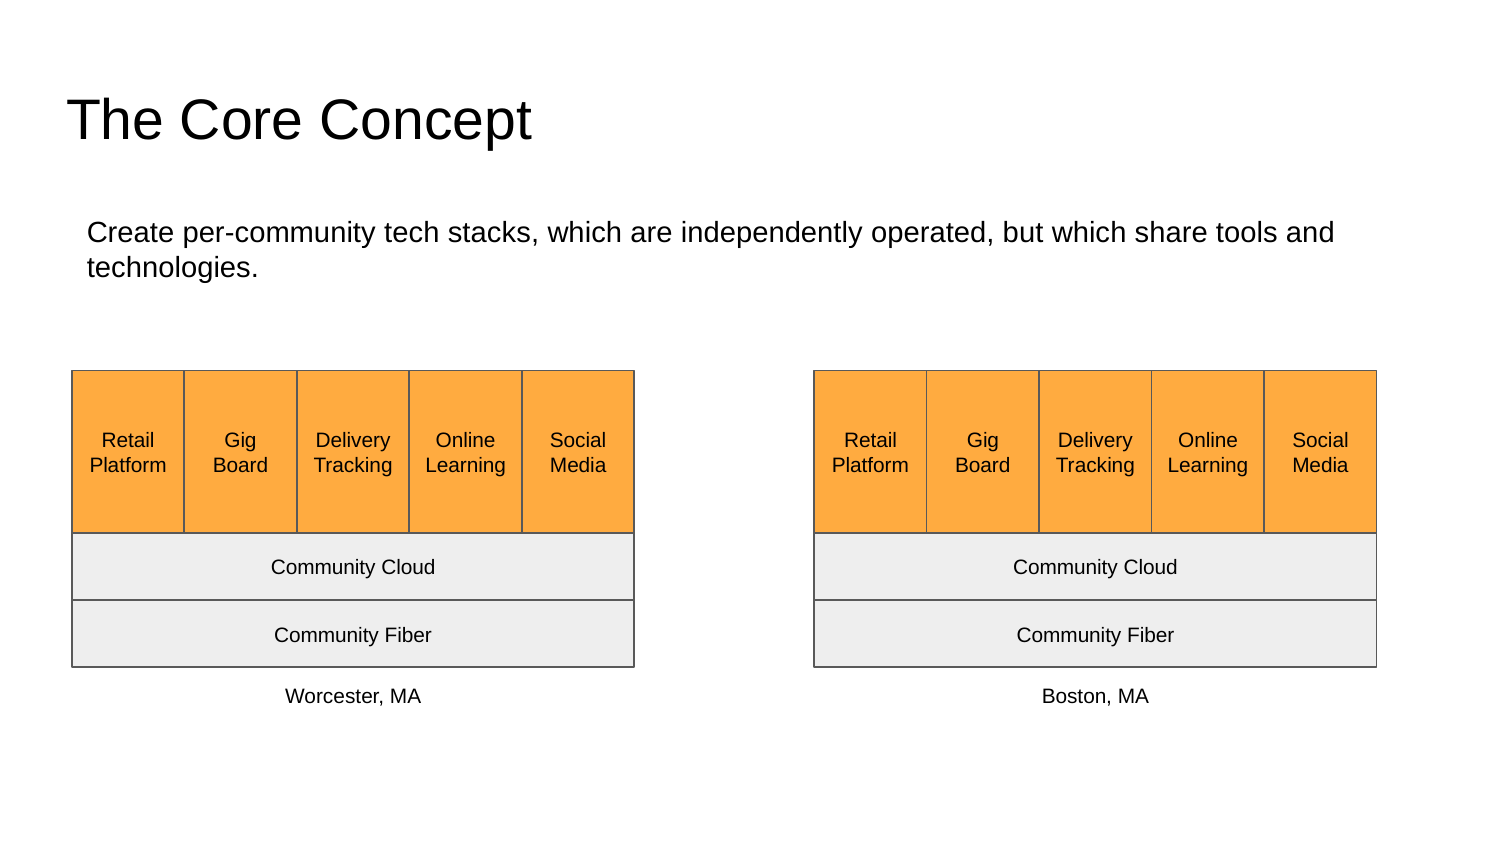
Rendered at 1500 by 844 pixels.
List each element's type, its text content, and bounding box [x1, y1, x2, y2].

text_box Online Learning [1151, 371, 1264, 533]
text_box Social Media [1264, 370, 1377, 533]
text_box Community Cloud [71, 533, 635, 601]
text_box Social Media [521, 370, 635, 533]
text_box Worcester, MA [71, 667, 635, 735]
title The Core Concept [51, 72, 1449, 167]
text_box Community Fiber [814, 601, 1377, 667]
text_box Boston, MA [814, 667, 1377, 735]
text_box Create per-community tech stacks, which are independently operated, but which share tools and technologies. [71, 198, 1377, 371]
text_box Online Learning [409, 370, 521, 533]
text_box Gig Board [926, 371, 1039, 533]
text_box Gig Board [184, 370, 296, 533]
text_box Retail Platform [814, 371, 926, 533]
text_box Community Fiber [71, 601, 635, 667]
text_box Retail Platform [71, 370, 184, 533]
text_box Delivery Tracking [296, 370, 409, 533]
text_box Community Cloud [814, 533, 1377, 601]
text_box Delivery Tracking [1039, 371, 1151, 533]
